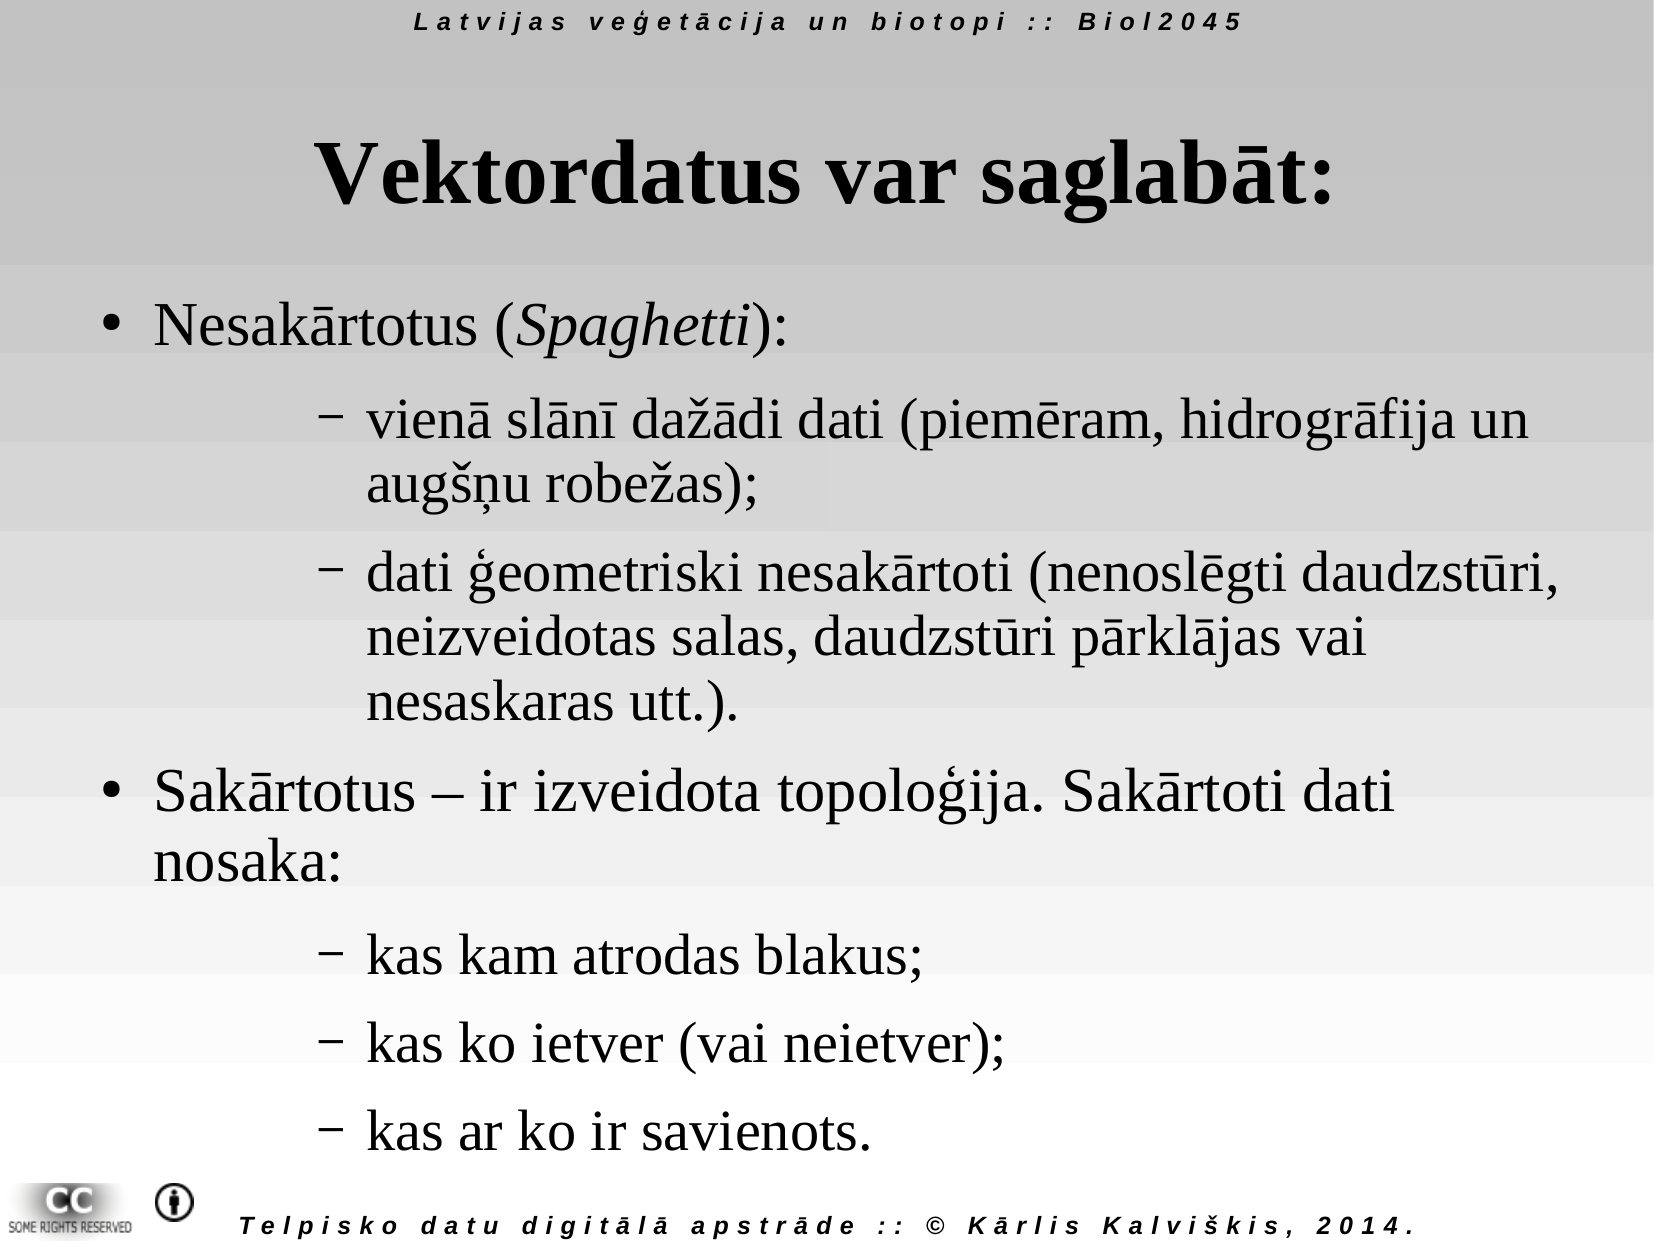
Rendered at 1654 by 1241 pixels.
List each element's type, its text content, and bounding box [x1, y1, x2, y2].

list Nesakārtotus (Spaghetti): vienā slānī dažādi dati (piemēram, hidrogrāfija un augšņu robežas); dati ģeometriski nesakārtoti (nenoslēgti daudzstūri, neizveidotas salas, daudzstūri pārklājas vai nesaskaras utt.). Sakārtotus – ir izveidota topoloģija. Sakārtoti dati nosaka: kas kam atrodas blakus; kas ko ietver (vai neietver); kas ar ko ir savienots. [82, 289, 1571, 1164]
picture [0, 0, 1654, 1241]
title Vektordatus var saglabāt: [29, 56, 1625, 289]
